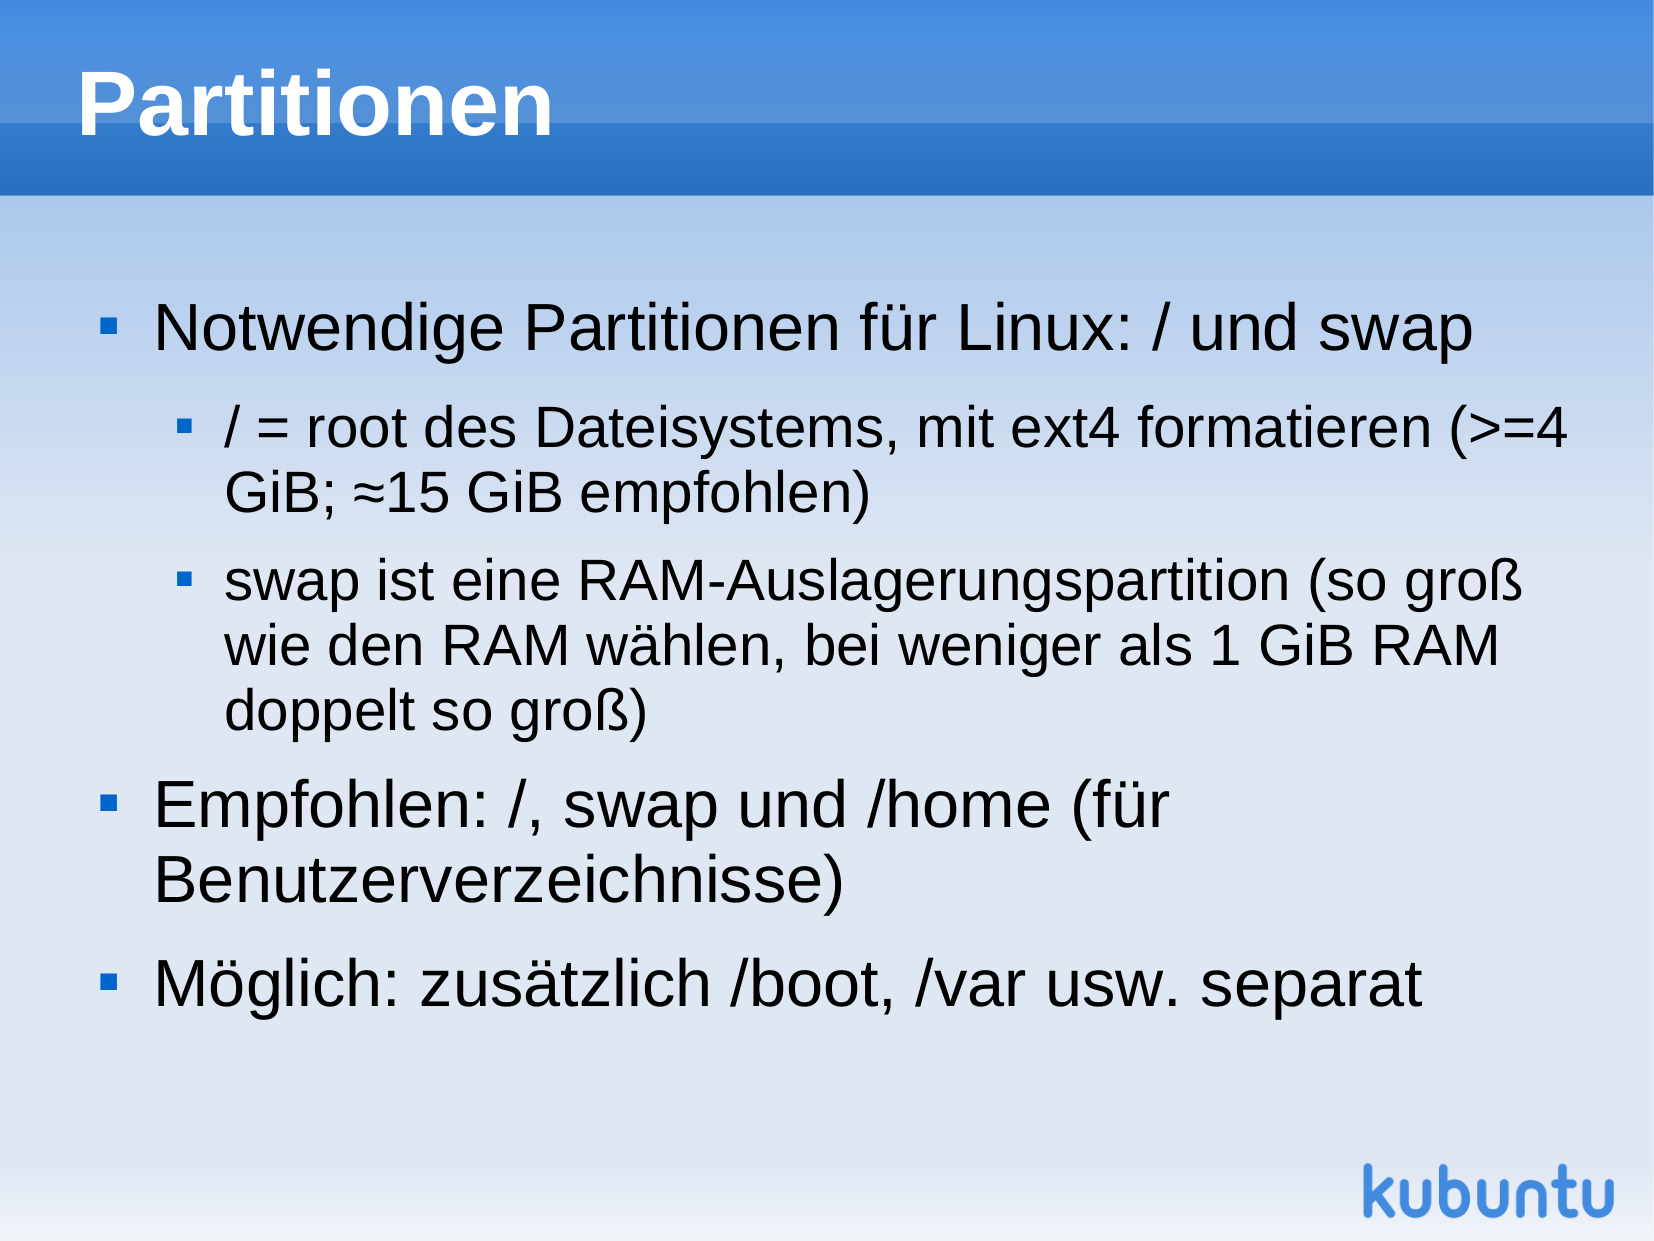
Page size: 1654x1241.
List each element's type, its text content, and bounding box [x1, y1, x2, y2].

title Partitionen [76, 0, 1565, 208]
picture [0, 0, 1654, 1241]
list Notwendige Partitionen für Linux: / und swap / = root des Dateisystems, mit ext4 formatieren (>=4 GiB; ≈15 GiB empfohlen) swap ist eine RAM-Auslagerungspartition (so groß wie den RAM wählen, bei weniger als 1 GiB RAM doppelt so groß) Empfohlen: /, swap und /home (für Benutzerverzeichnisse) Möglich: zusätzlich /boot, /var usw. separat [82, 290, 1571, 1109]
